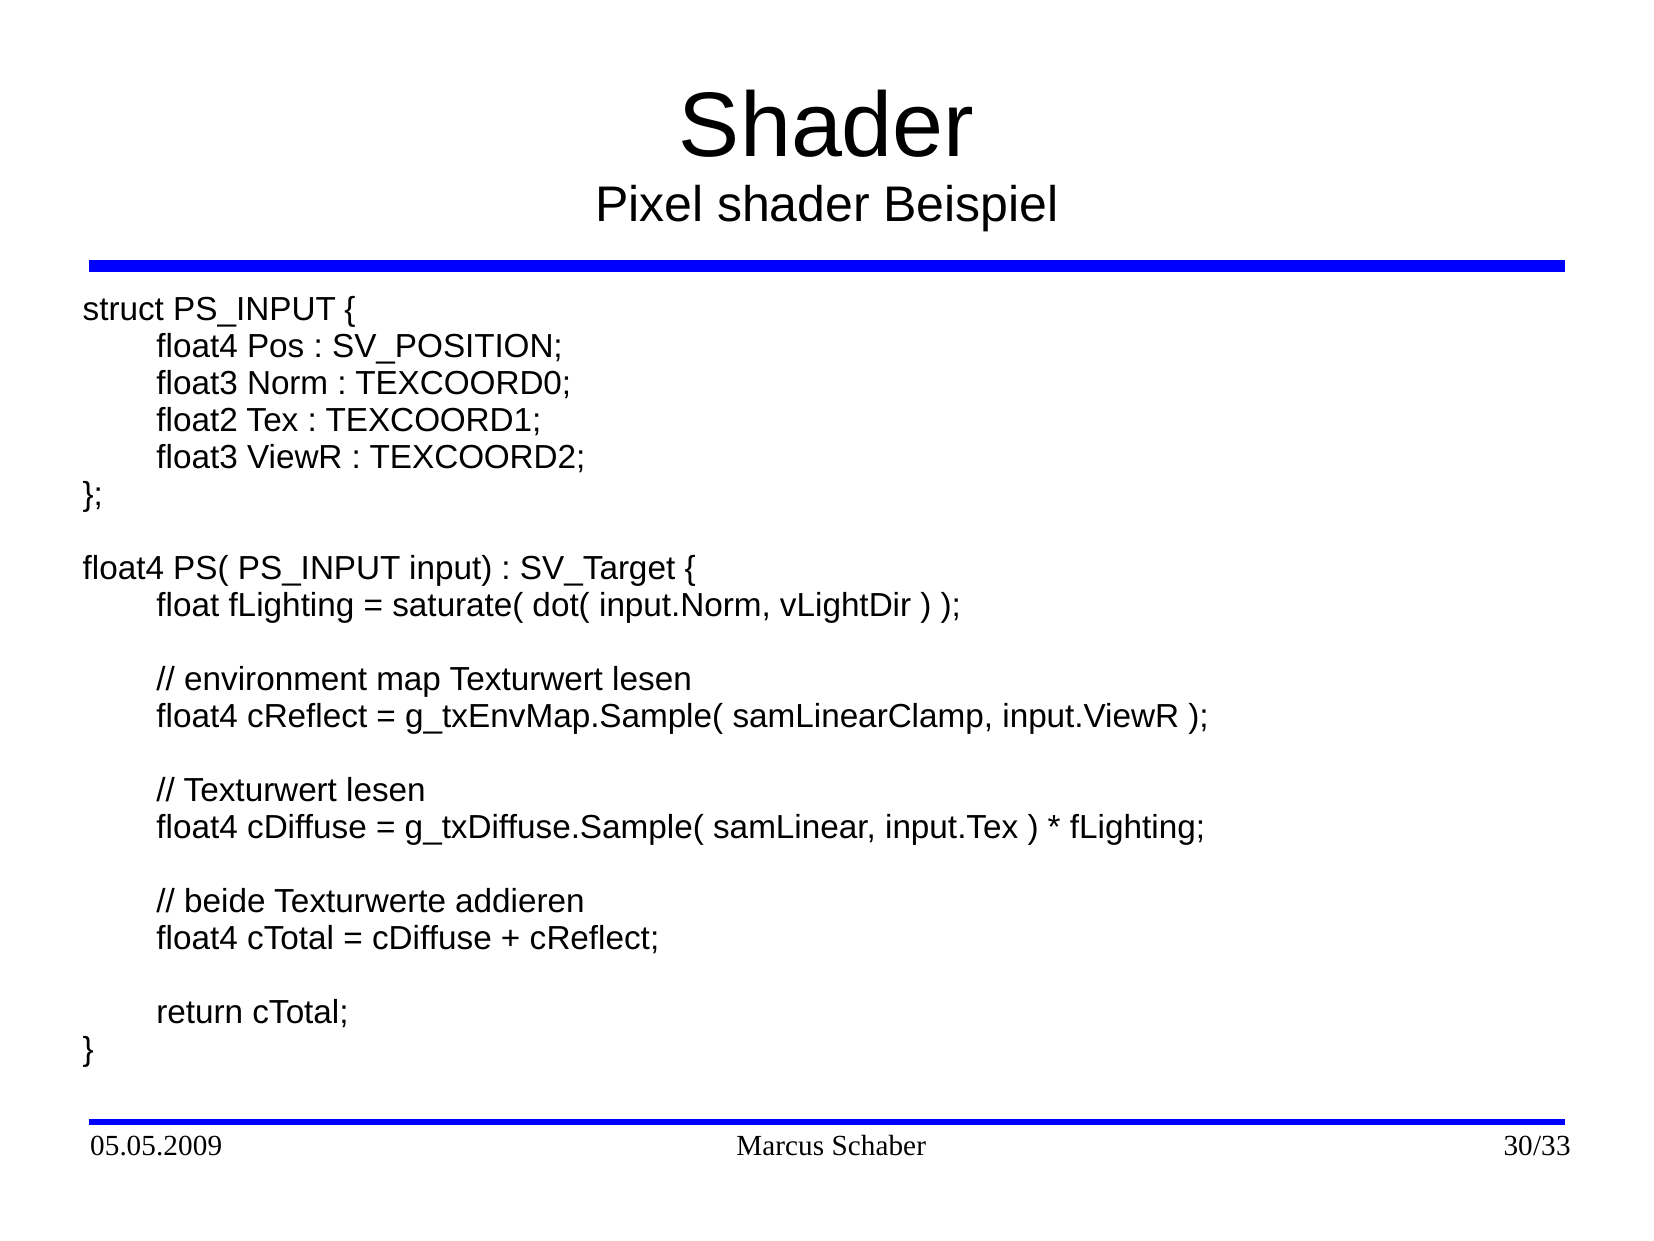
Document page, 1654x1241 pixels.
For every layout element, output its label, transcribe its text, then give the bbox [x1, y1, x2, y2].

list struct PS_INPUT { float4 Pos : SV_POSITION; float3 Norm : TEXCOORD0; float2 Tex : TEXCOORD1; float3 ViewR : TEXCOORD2; }; float4 PS( PS_INPUT input) : SV_Target { float fLighting = saturate( dot( input.Norm, vLightDir ) ); // environment map Texturwert lesen float4 cReflect = g_txEnvMap.Sample( samLinearClamp, input.ViewR ); // Texturwert lesen float4 cDiffuse = g_txDiffuse.Sample( samLinear, input.Tex ) * fLighting; // beide Texturwerte addieren float4 cTotal = cDiffuse + cReflect; return cTotal; } [82, 290, 1571, 1109]
title Shader Pixel shader Beispiel [82, 56, 1571, 250]
